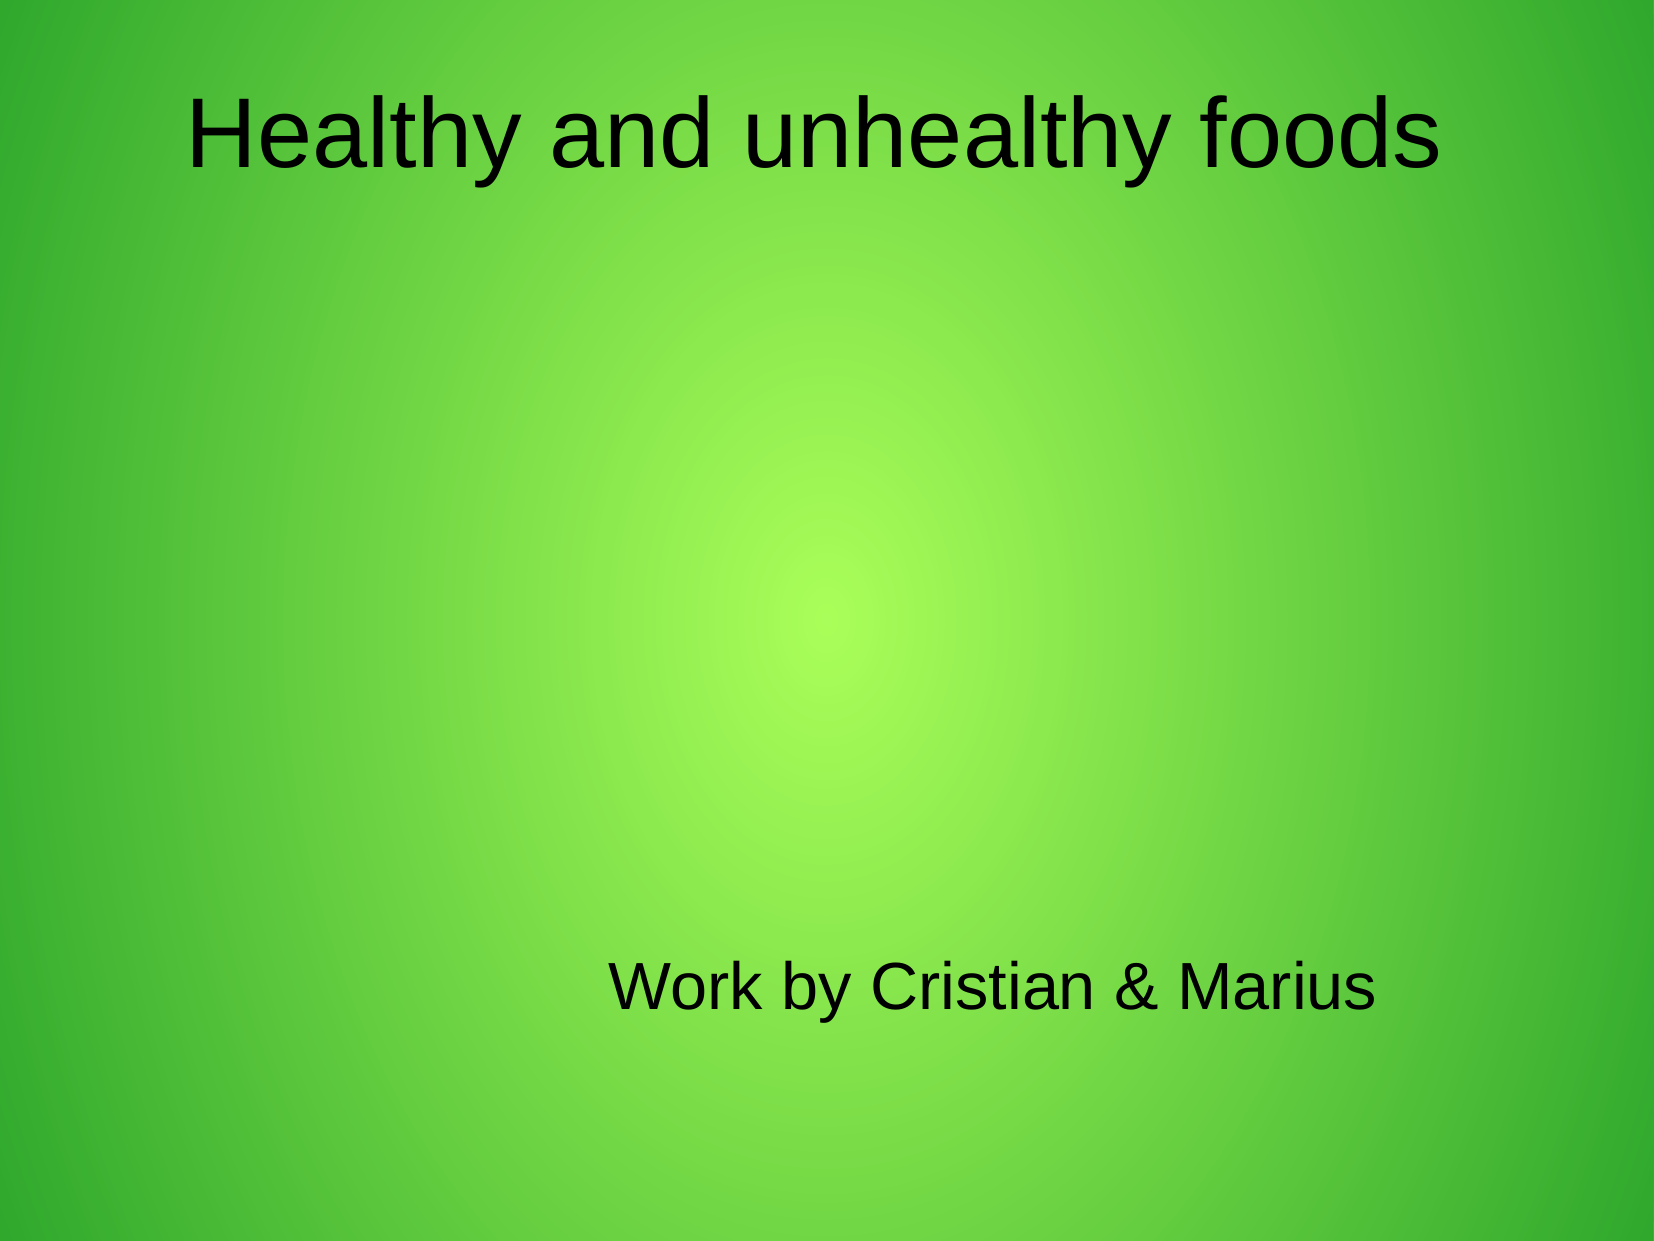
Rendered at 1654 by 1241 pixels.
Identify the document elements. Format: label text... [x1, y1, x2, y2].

title Healthy and unhealthy foods [70, 29, 1559, 237]
subtitle Work by Cristian & Marius [82, 275, 1571, 1024]
